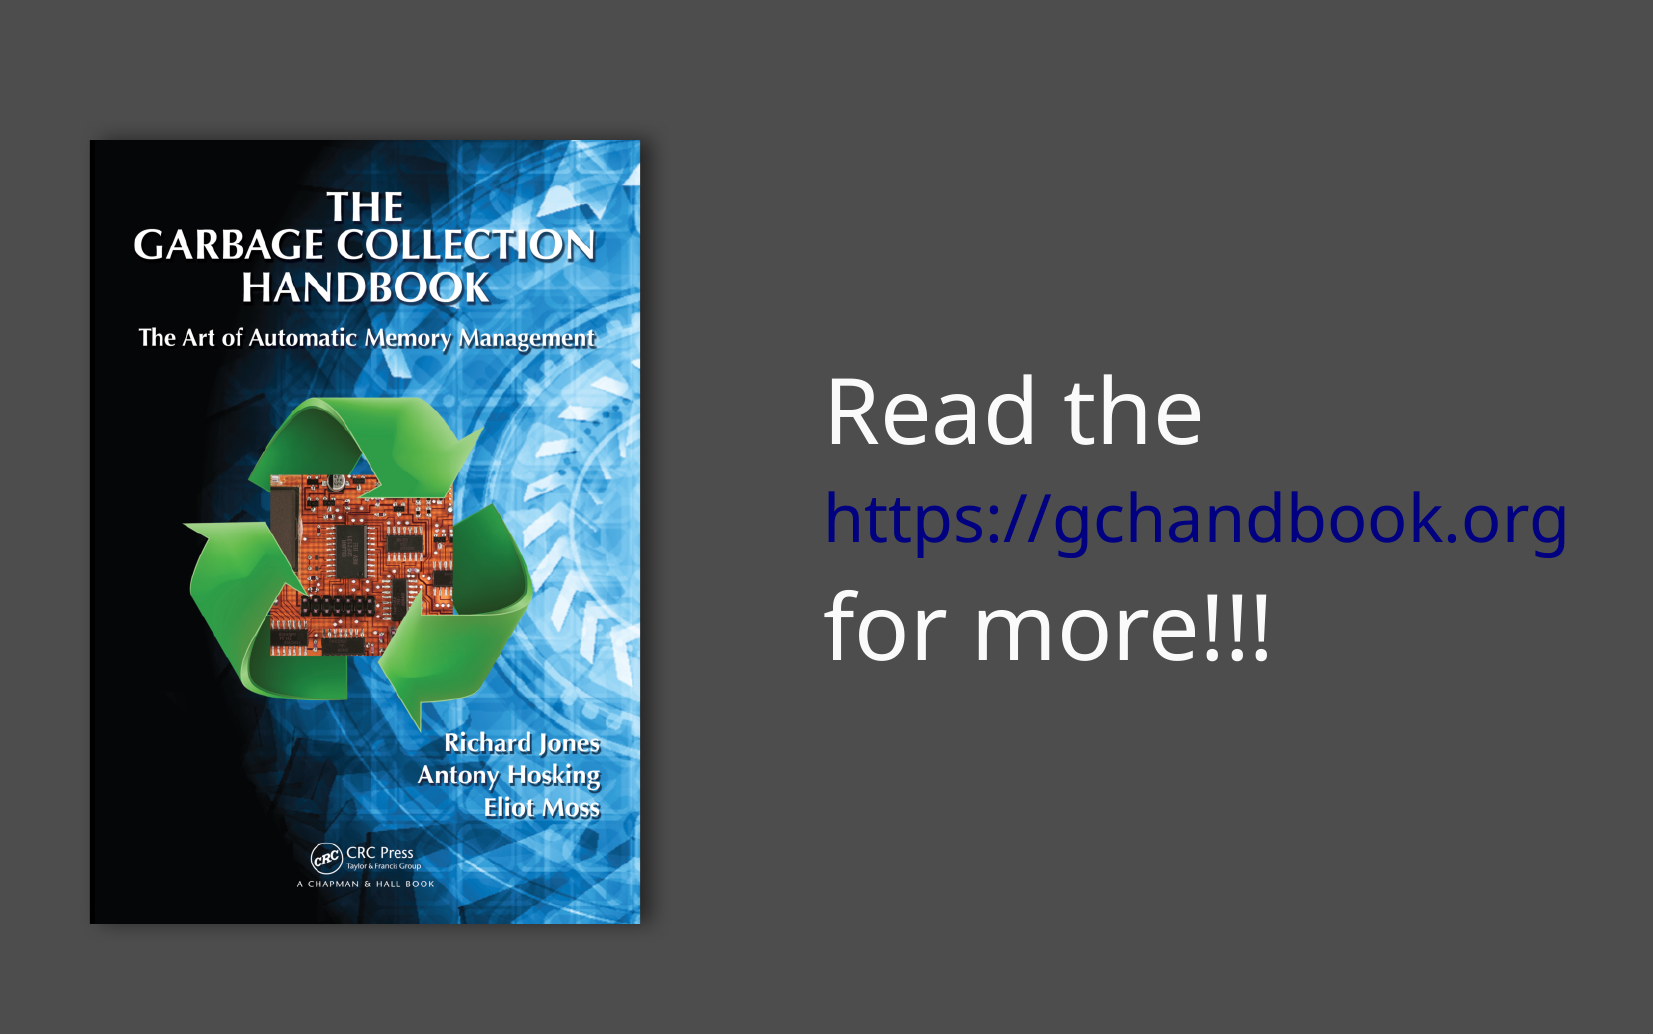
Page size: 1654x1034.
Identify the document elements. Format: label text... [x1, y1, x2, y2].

picture [89, 140, 641, 924]
title Read the https://gchandbook.org for more!!! [823, 0, 1653, 1034]
